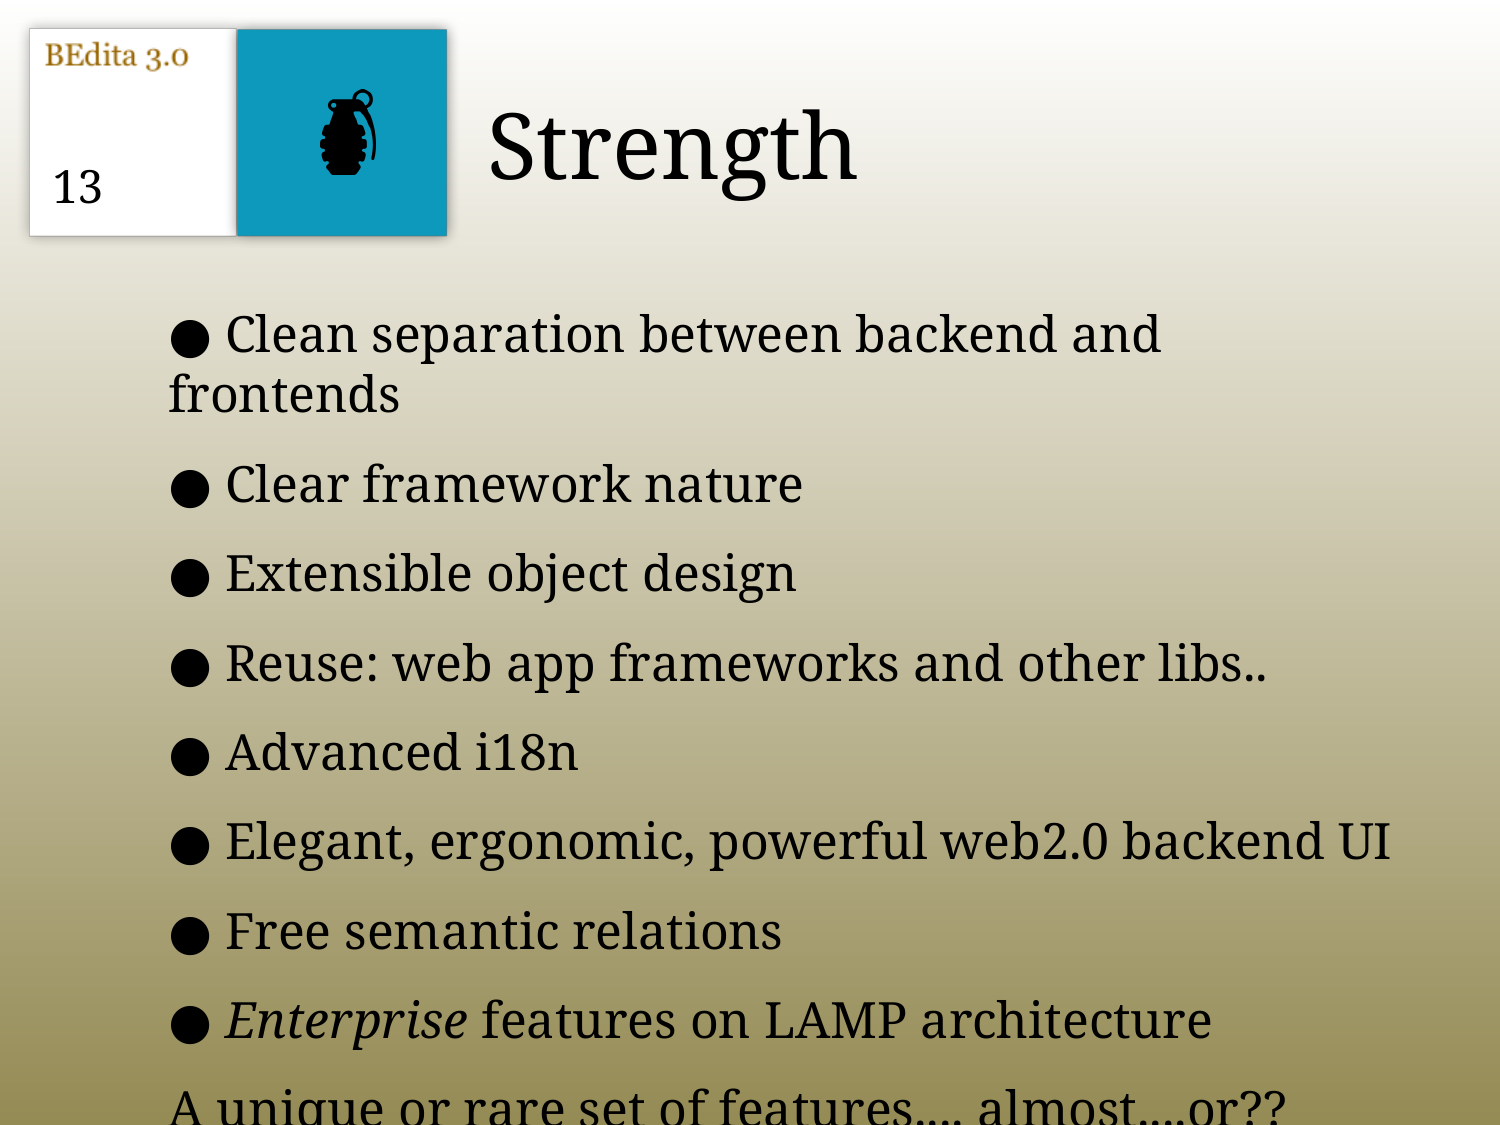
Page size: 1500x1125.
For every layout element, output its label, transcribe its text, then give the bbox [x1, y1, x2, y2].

text_box ● Clean separation between backend and frontends ● Clear framework nature ● Extensible object design ● Reuse: web app frameworks and other libs.. ● Advanced i18n ● Elegant, ergonomic, powerful web2.0 backend UI ● Free semantic relations ● Enterprise features on LAMP architecture A unique or rare set of features.... almost....or?? [153, 295, 1418, 1123]
picture [0, 0, 462, 266]
text_box <numero> [37, 147, 119, 207]
text_box Strength [472, 48, 1349, 237]
